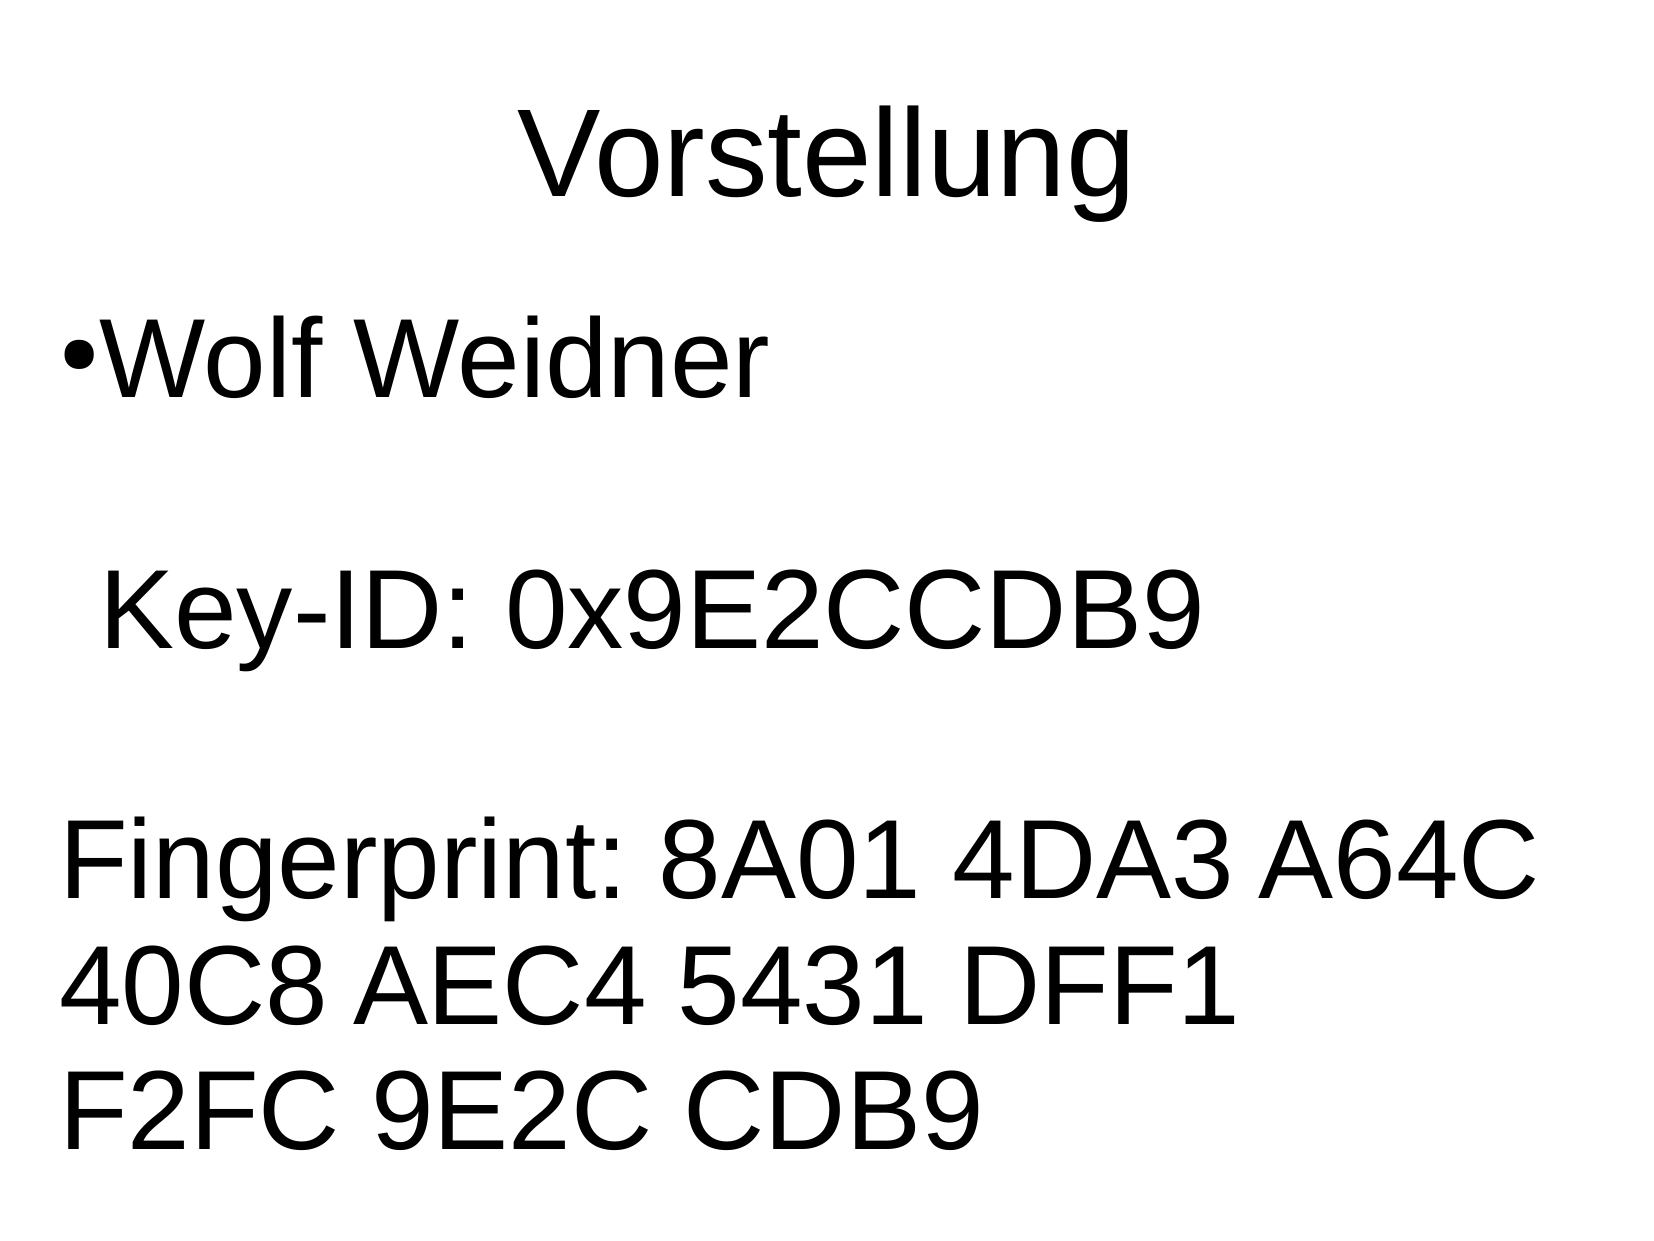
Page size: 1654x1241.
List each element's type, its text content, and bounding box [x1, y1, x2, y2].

title Vorstellung [82, 49, 1571, 257]
subtitle Wolf Weidner Key-ID: 0x9E2CCDB9 Fingerprint: 8A01 4DA3 A64C 40C8 AEC4 5431 DFF1 F2FC 9E2C CDB9 [59, 293, 1548, 1176]
